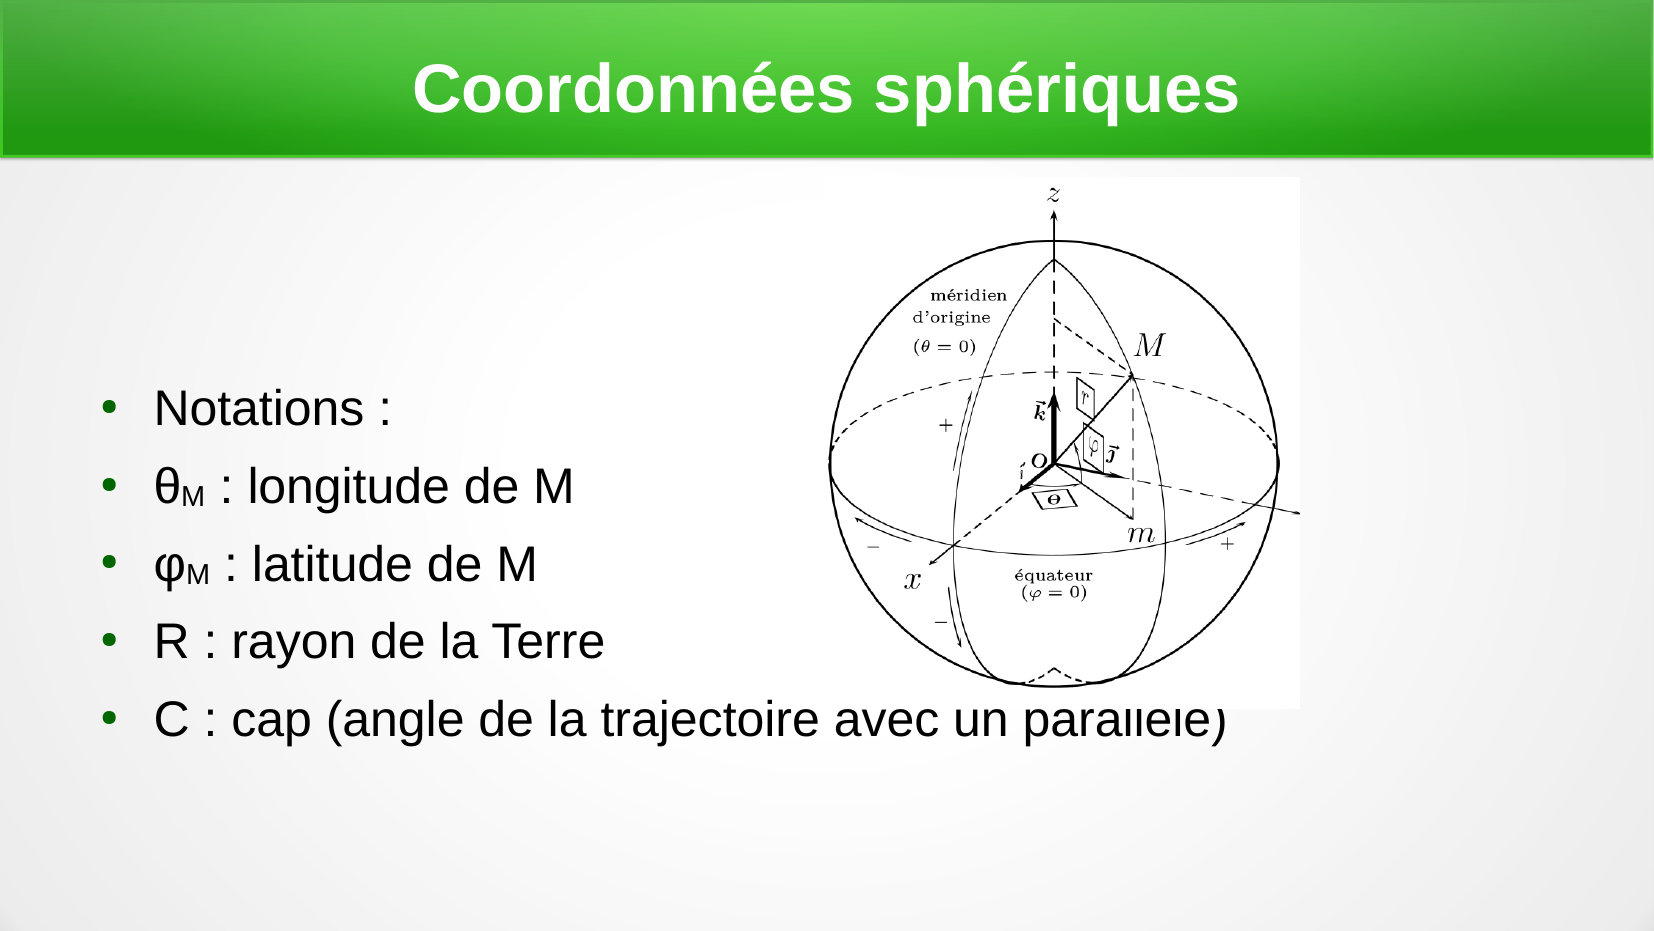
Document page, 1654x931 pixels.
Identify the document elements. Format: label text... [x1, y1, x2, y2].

title Coordonnées sphériques [82, 35, 1571, 142]
list Notations : θM : longitude de M φM : latitude de M R : rayon de la Terre C : cap (angle de la trajectoire avec un parallèle) [82, 224, 1571, 764]
picture [826, 177, 1300, 710]
